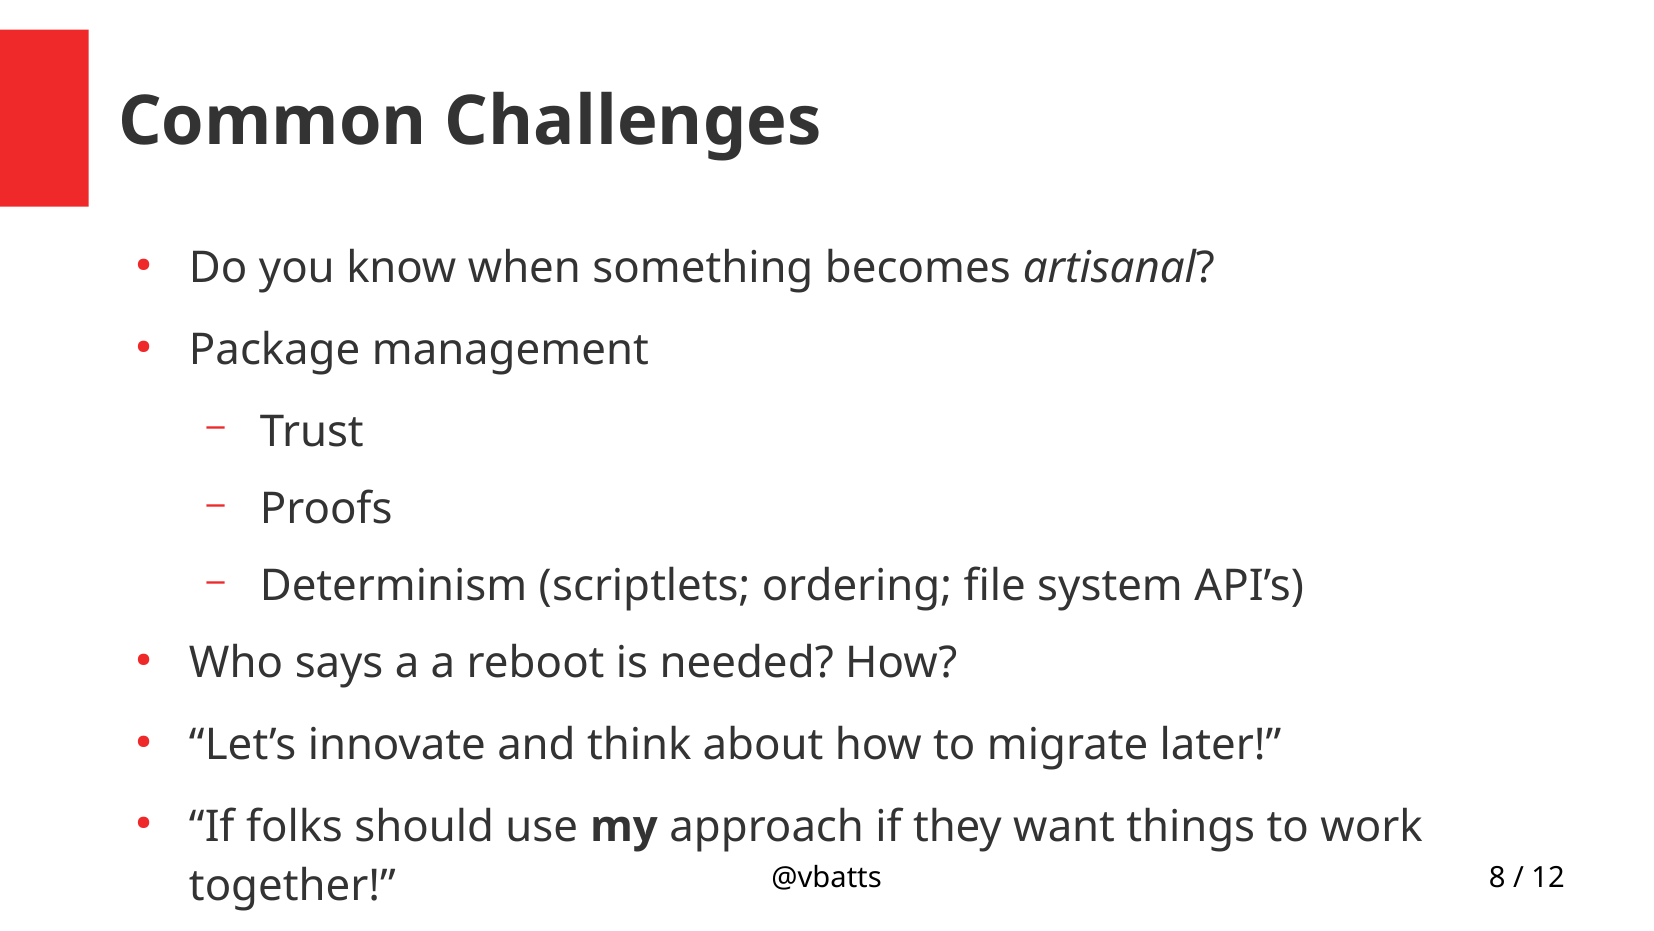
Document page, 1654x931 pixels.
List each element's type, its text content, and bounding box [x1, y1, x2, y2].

title Common Challenges [118, 29, 1595, 207]
list Do you know when something becomes artisanal? Package management Trust Proofs Determinism (scriptlets; ordering; file system API’s) Who says a a reboot is needed? How? “Let’s innovate and think about how to migrate later!” “If folks should use my approach if they want things to work together!” [118, 236, 1595, 798]
